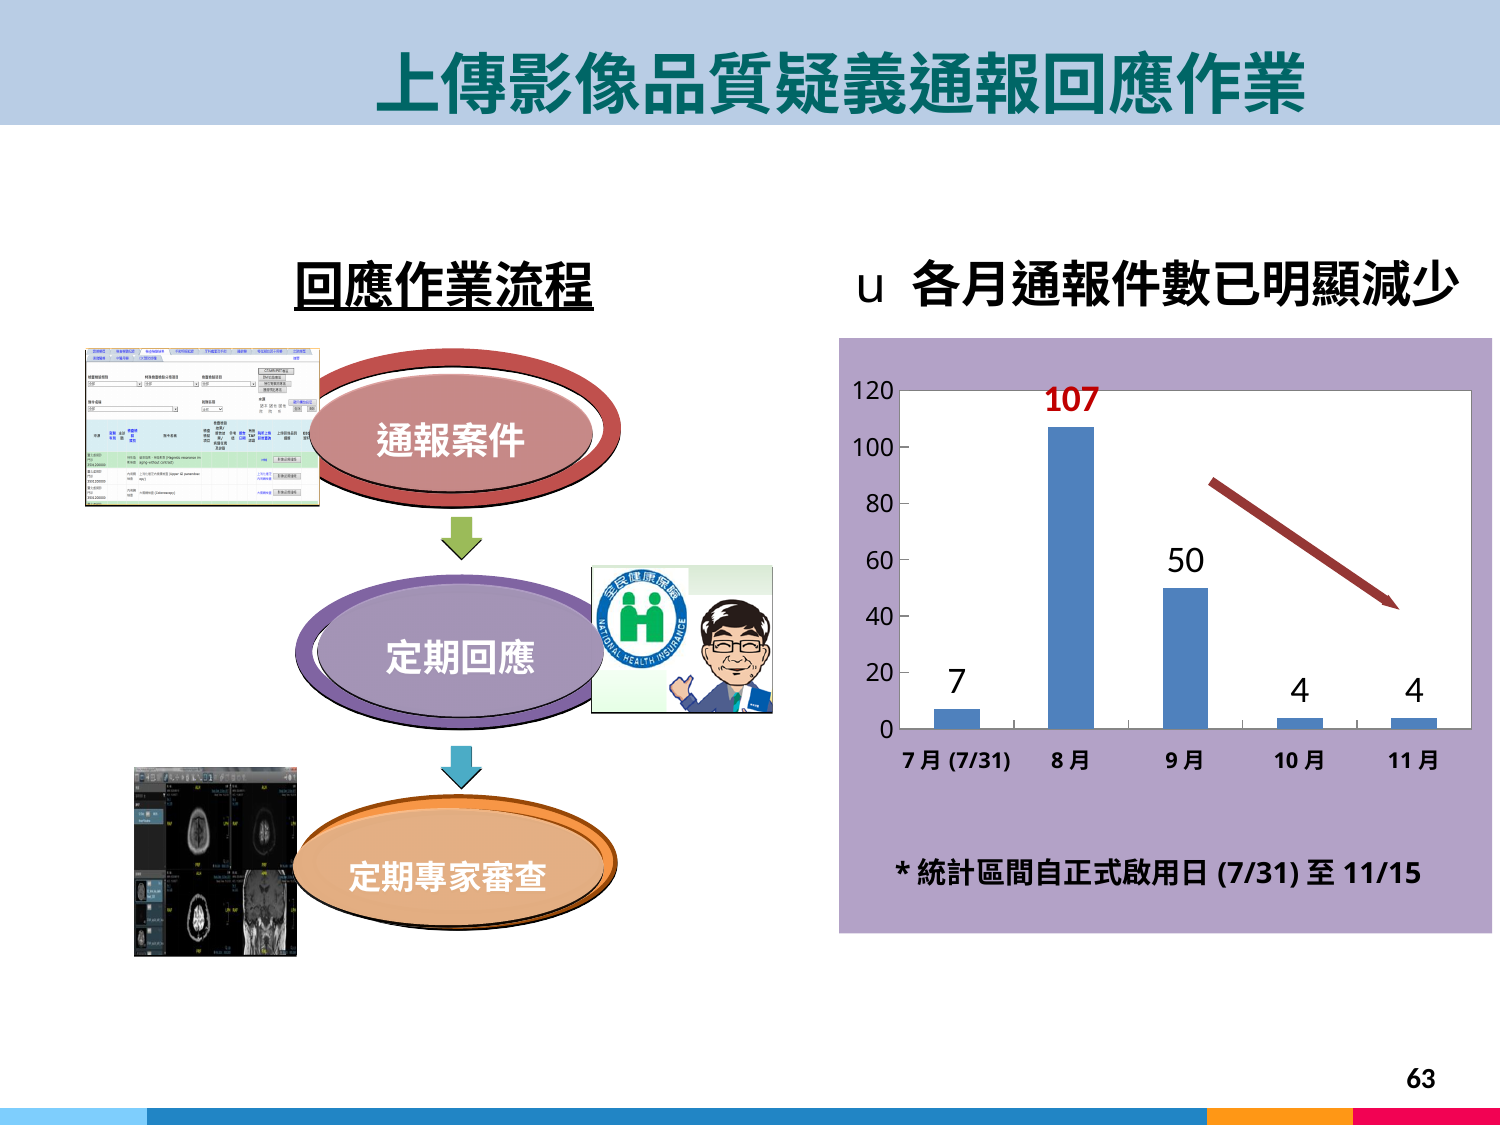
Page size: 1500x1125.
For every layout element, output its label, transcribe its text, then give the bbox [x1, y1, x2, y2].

text_box <編號> [1391, 1043, 1482, 1113]
text_box 回應作業流程 [279, 246, 609, 321]
text_box 定期回應 [317, 583, 604, 717]
text_box *統計區間自正式啟用日(7/31)至11/15 [877, 846, 1440, 898]
text_box 定期專家審查 [293, 808, 604, 926]
text_box 各月通報件數已明顯減少 [832, 245, 1485, 320]
text_box [70, 228, 1461, 1101]
chart [839, 338, 1493, 934]
title 上傳影像品質疑義通報回應作業 [183, 1, 1500, 138]
text_box 通報案件 [309, 373, 593, 492]
